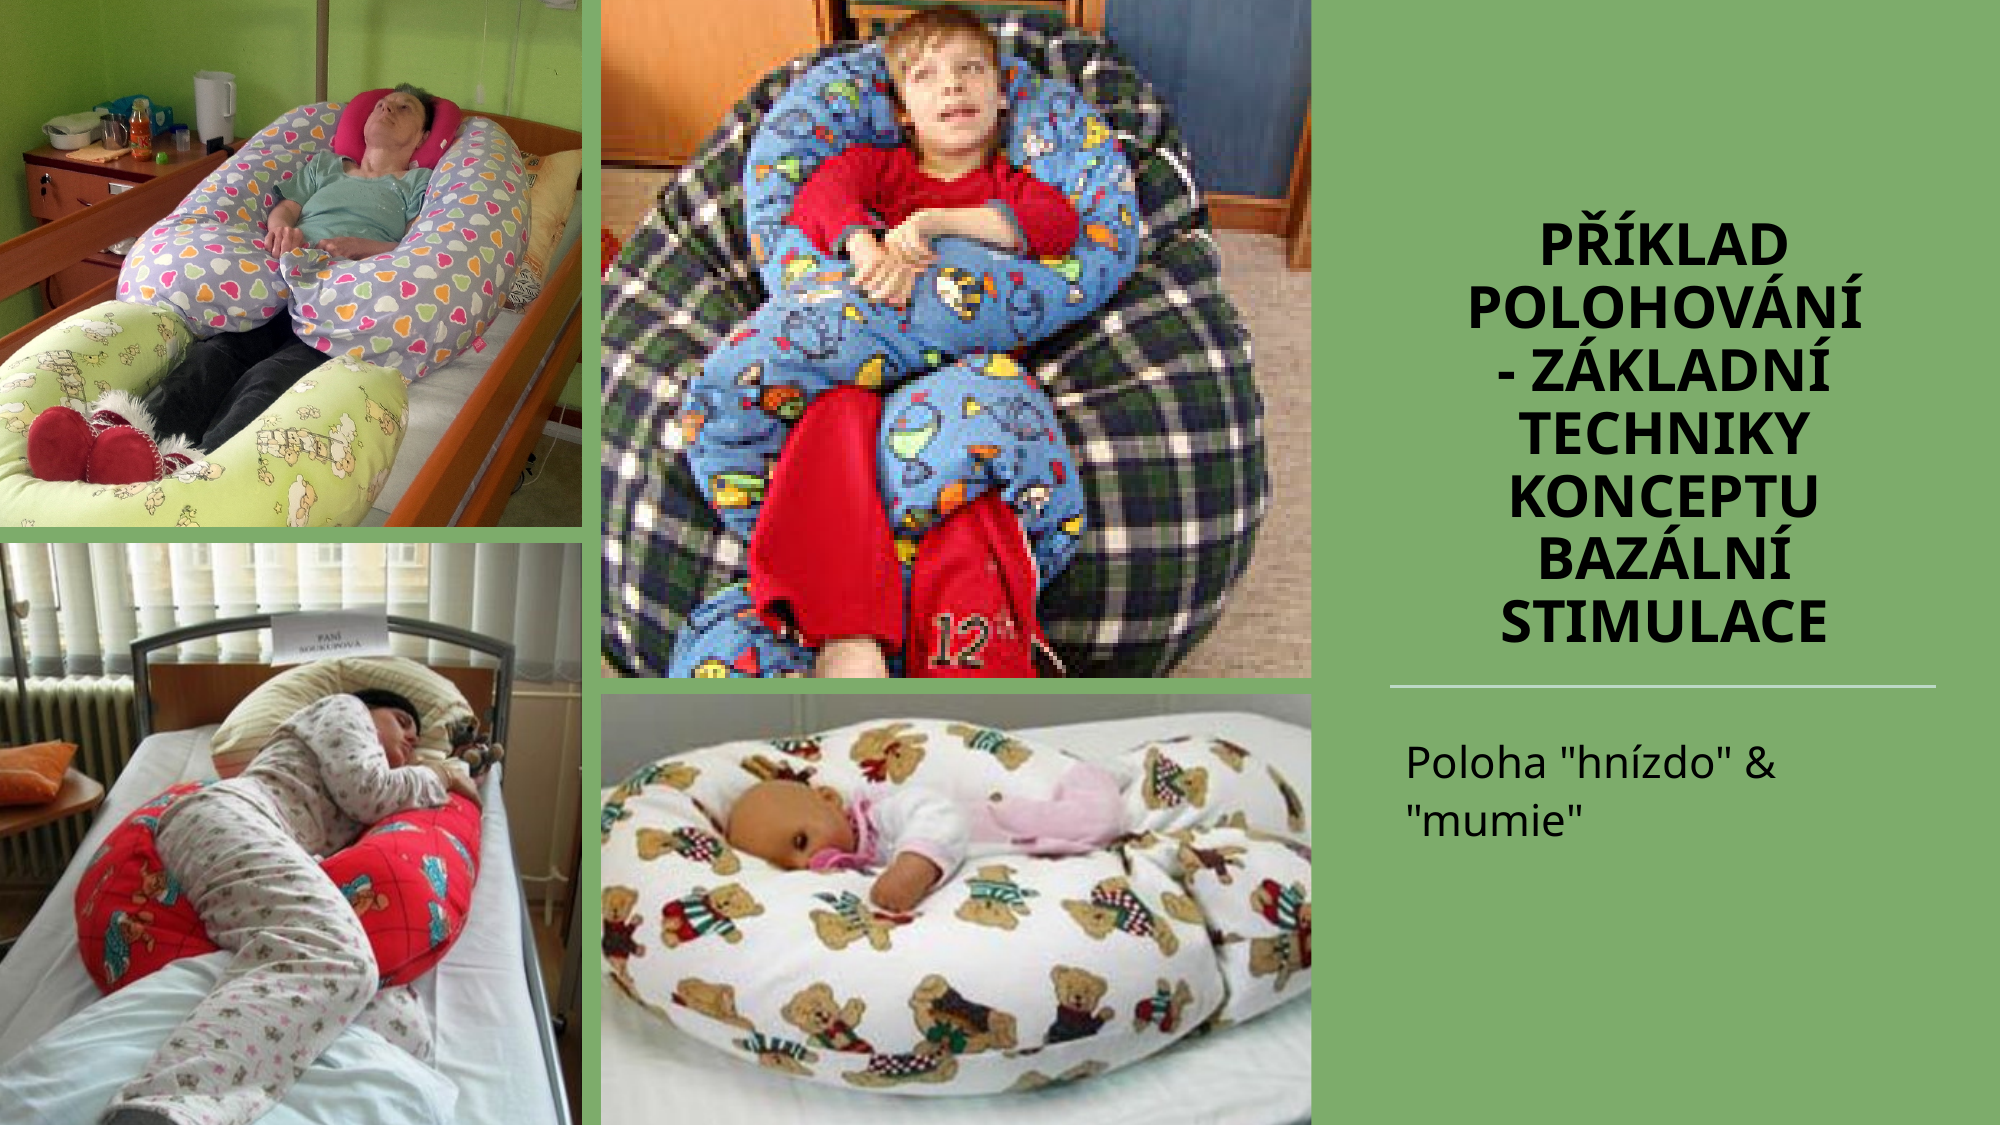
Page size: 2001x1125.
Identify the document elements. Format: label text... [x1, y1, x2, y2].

text_box [0, 0, 2000, 1125]
picture [601, 694, 1312, 1125]
list Poloha "hnízdo" & "mumie" [1390, 722, 1939, 988]
picture [601, 0, 1312, 679]
picture [0, 0, 582, 527]
title PŘÍKLAD POLOHOVÁNÍ - ZÁKLADNÍ TECHNIKY KONCEPTU BAZÁLNÍ STIMULACE [1390, 187, 1939, 663]
picture [0, 543, 582, 1125]
